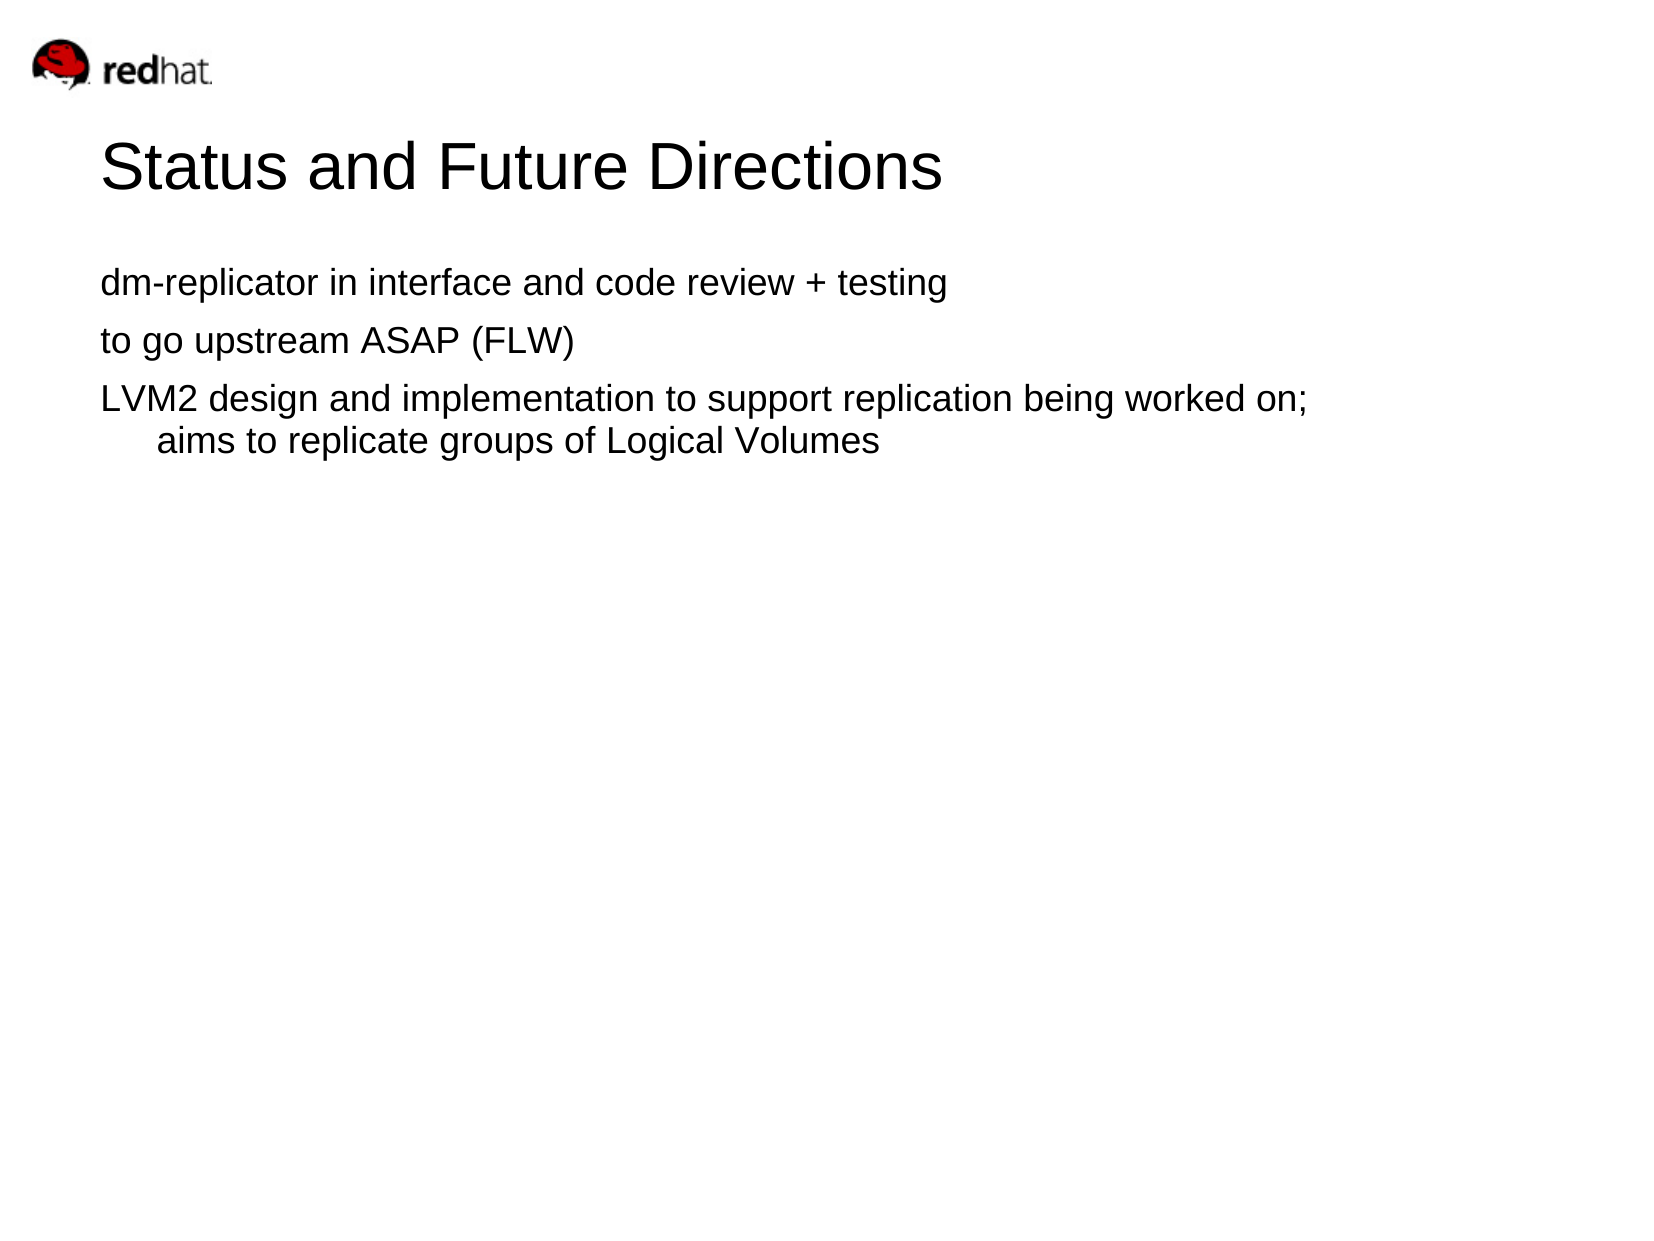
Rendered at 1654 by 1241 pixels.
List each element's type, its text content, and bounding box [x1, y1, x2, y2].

picture [31, 37, 212, 98]
list Status and Future Directions dm-replicator in interface and code review + testing to go upstream ASAP (FLW) LVM2 design and implementation to support replication being worked on; aims to replicate groups of Logical Volumes [100, 129, 1506, 862]
